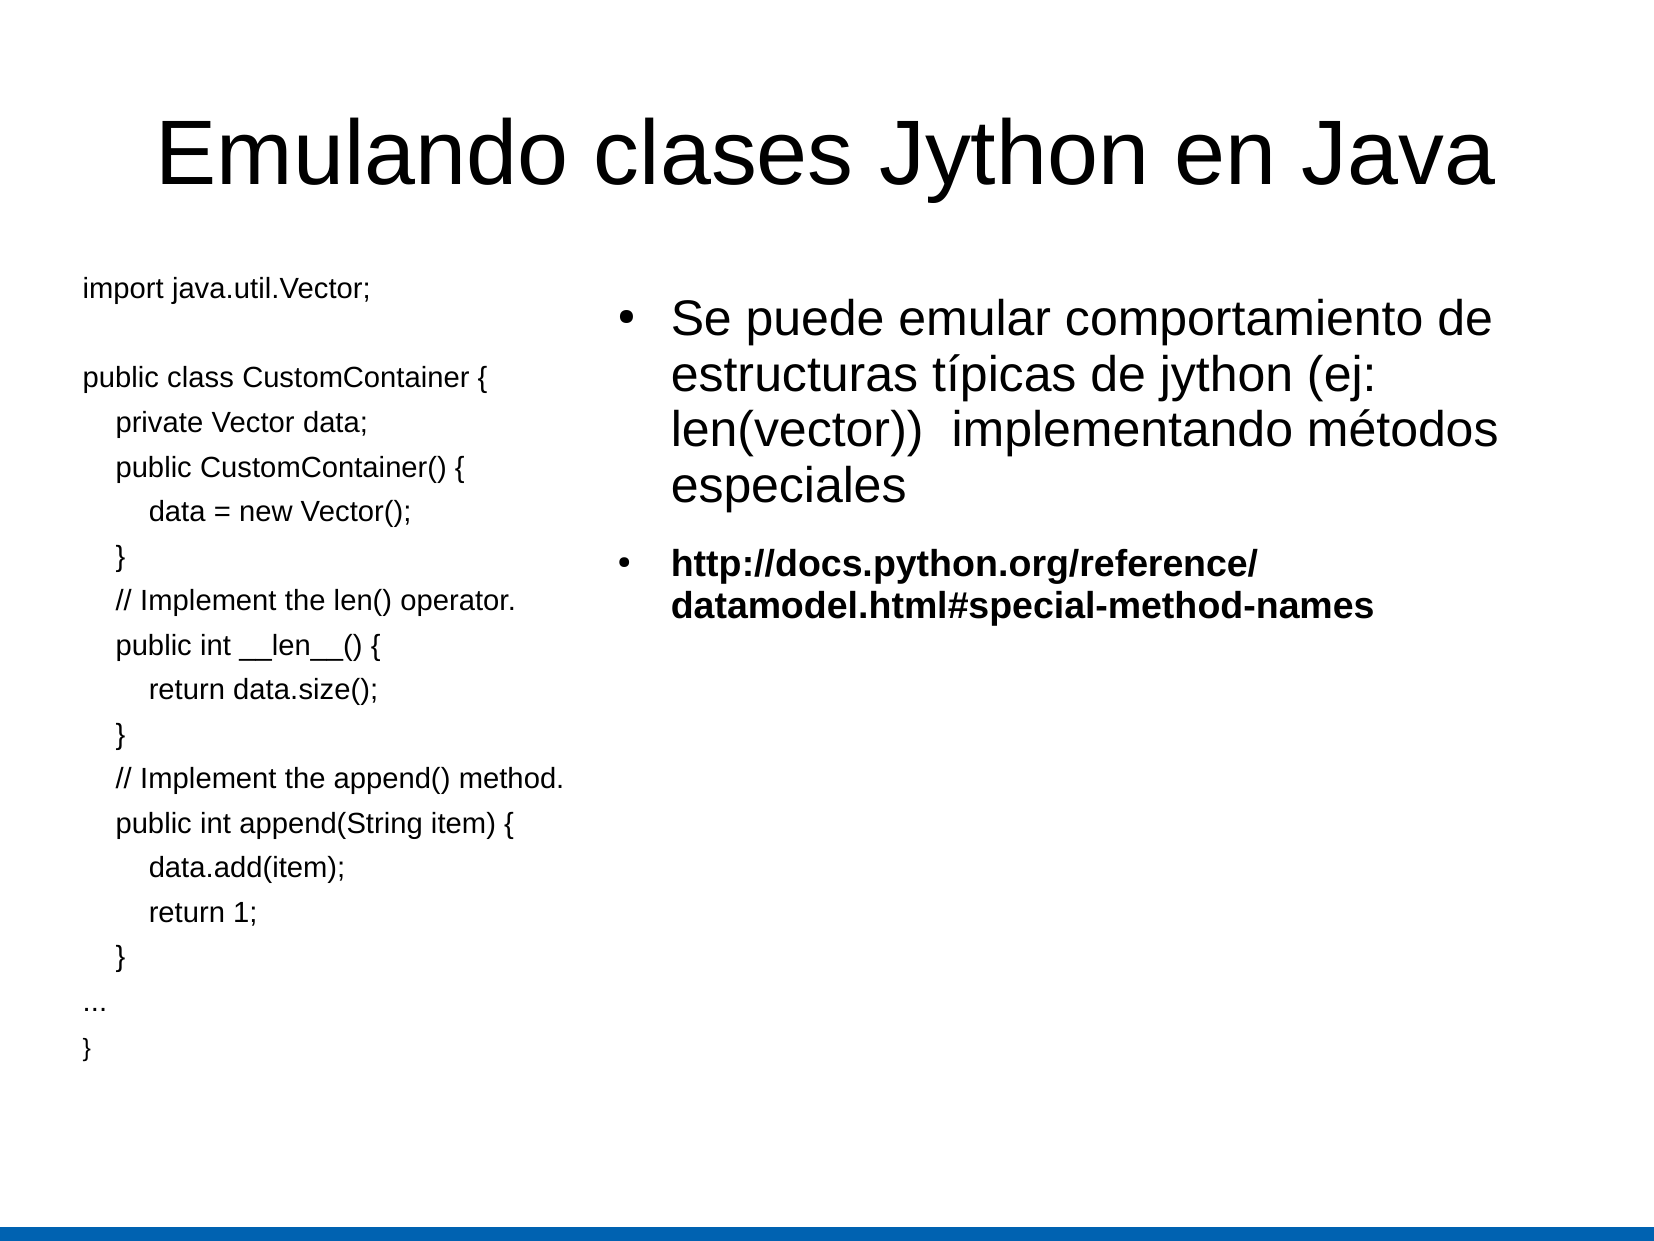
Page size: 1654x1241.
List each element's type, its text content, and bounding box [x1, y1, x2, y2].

title Emulando clases Jython en Java [82, 49, 1571, 257]
list import java.util.Vector; public class CustomContainer { private Vector data; public CustomContainer() { data = new Vector(); } // Implement the len() operator. public int __len__() { return data.size(); } // Implement the append() method. public int append(String item) { data.add(item); return 1; } ... } [82, 290, 600, 1109]
list Se puede emular comportamiento de estructuras típicas de jython (ej: len(vector)) implementando métodos especiales http://docs.python.org/reference/datamodel.html#special-method-names [600, 290, 1572, 1109]
